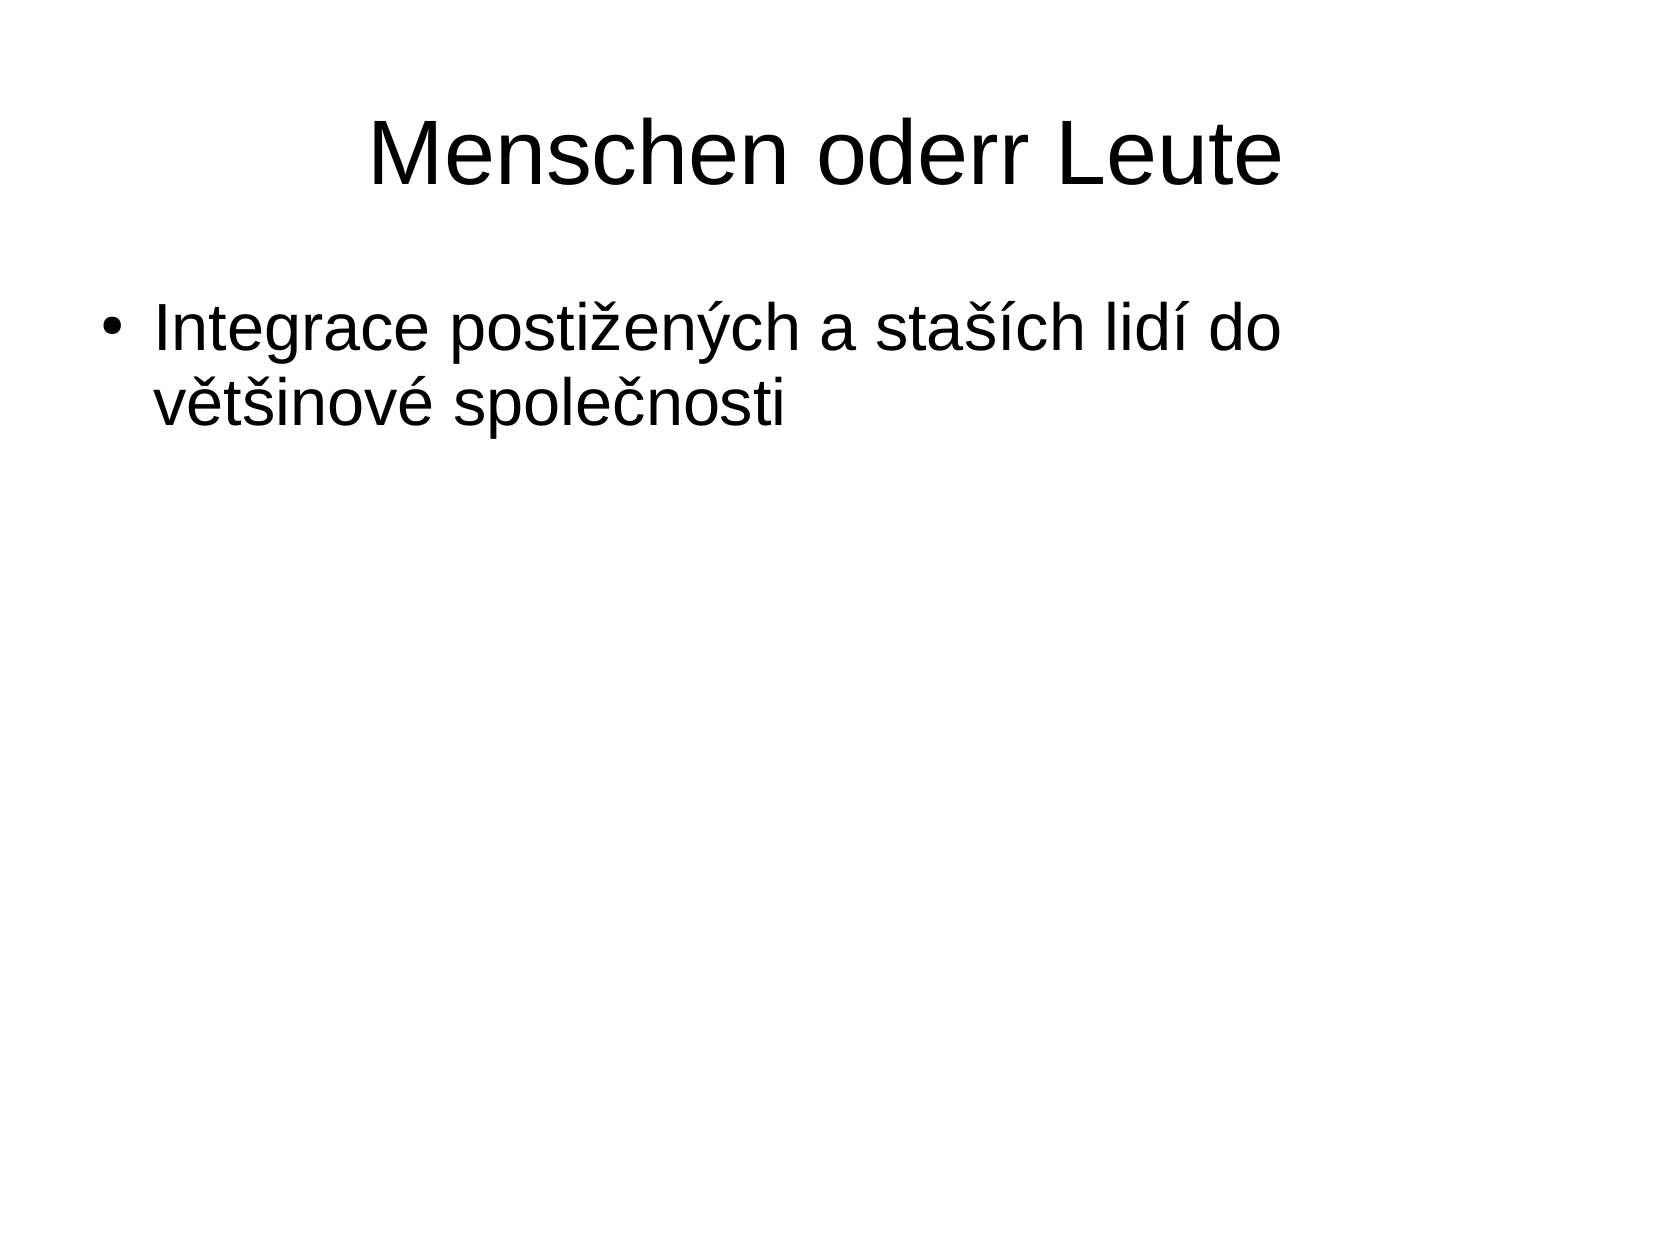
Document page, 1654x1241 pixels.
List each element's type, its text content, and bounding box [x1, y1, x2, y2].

title Menschen oderr Leute [82, 49, 1571, 257]
list Integrace postižených a staších lidí do většinové společnosti [82, 290, 1571, 1010]
